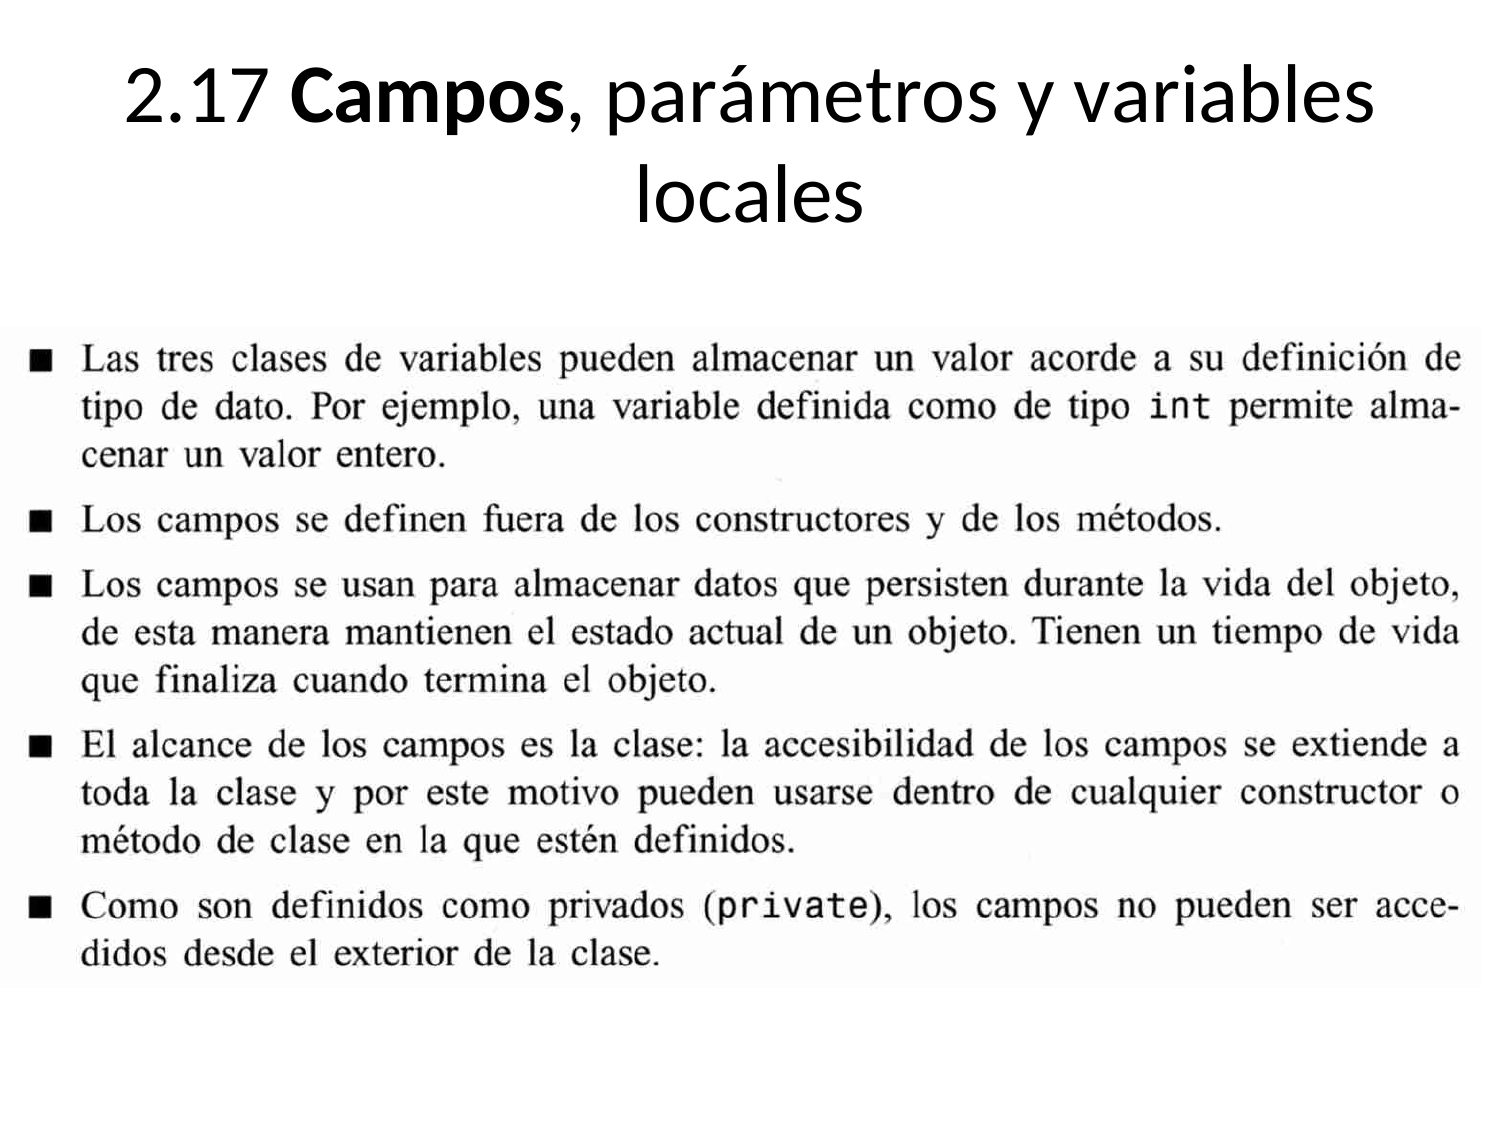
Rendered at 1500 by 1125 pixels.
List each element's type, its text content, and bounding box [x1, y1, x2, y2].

picture [0, 326, 1481, 988]
title 2.17 Campos, parámetros y variables locales [75, 45, 1426, 233]
